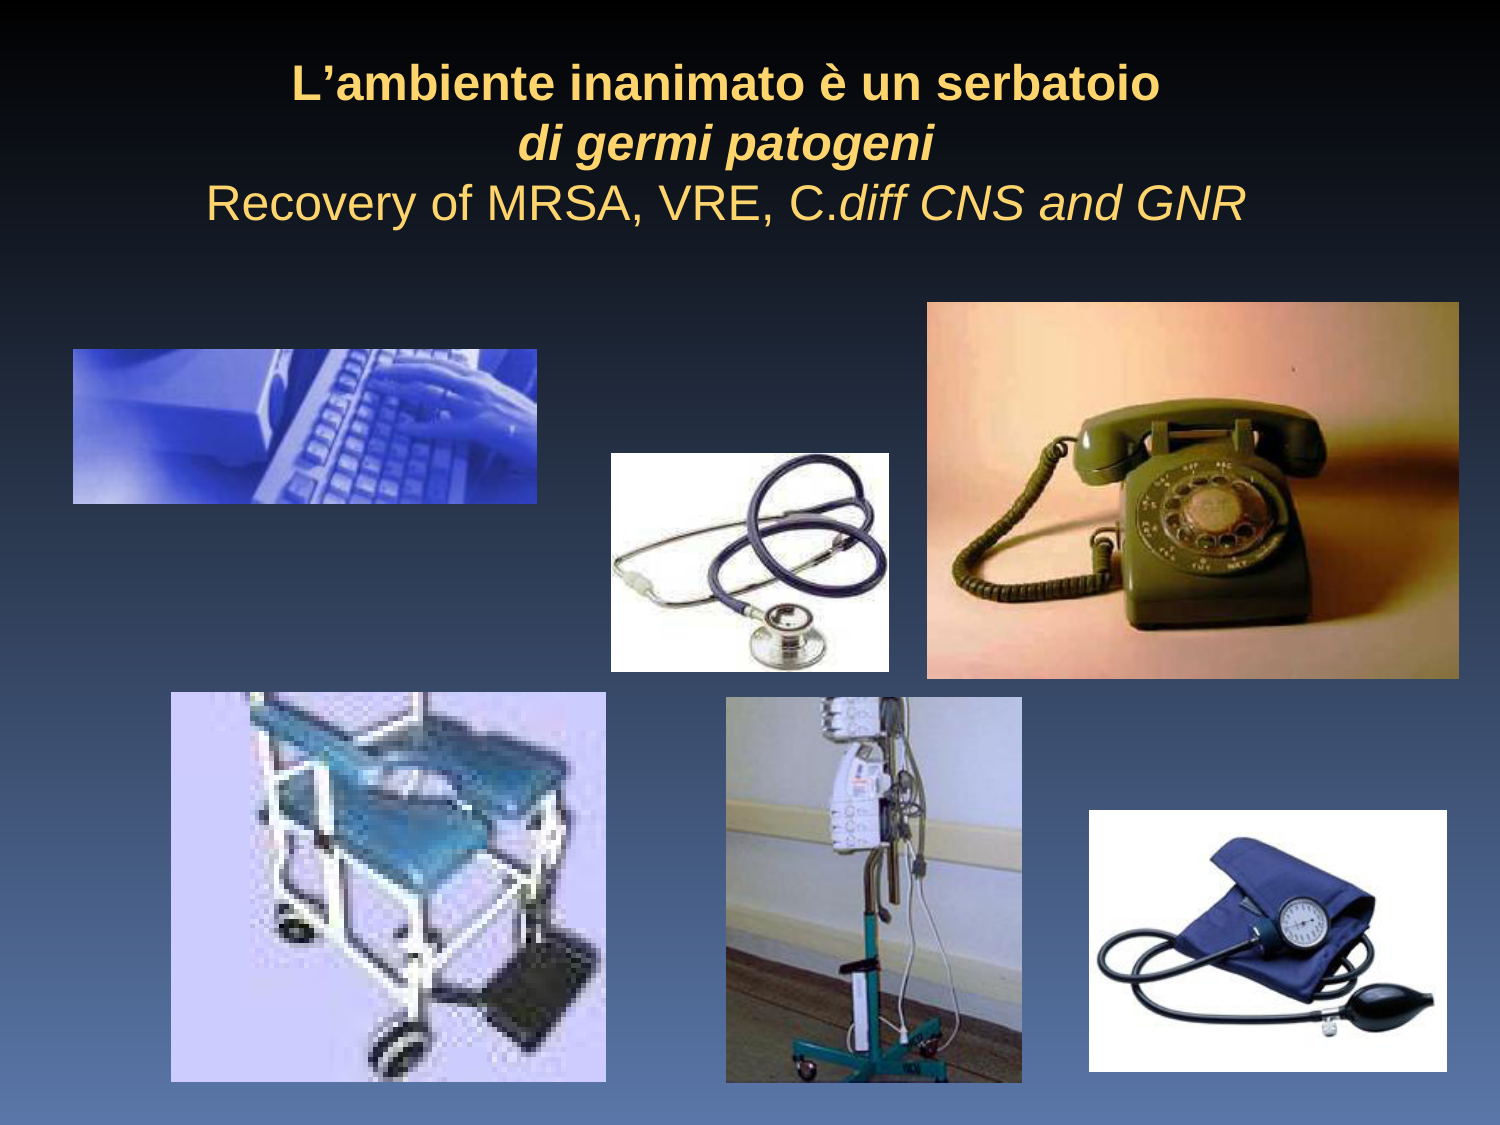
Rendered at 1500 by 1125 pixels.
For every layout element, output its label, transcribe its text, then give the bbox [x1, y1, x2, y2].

picture [73, 349, 537, 504]
text_box L’ambiente inanimato è un serbatoio di germi patogeni Recovery of MRSA, VRE, C.diff CNS and GNR [76, 42, 1377, 239]
picture [927, 302, 1459, 679]
picture [726, 697, 1022, 1083]
picture [171, 692, 606, 1083]
picture [611, 453, 889, 672]
picture [1089, 810, 1447, 1072]
